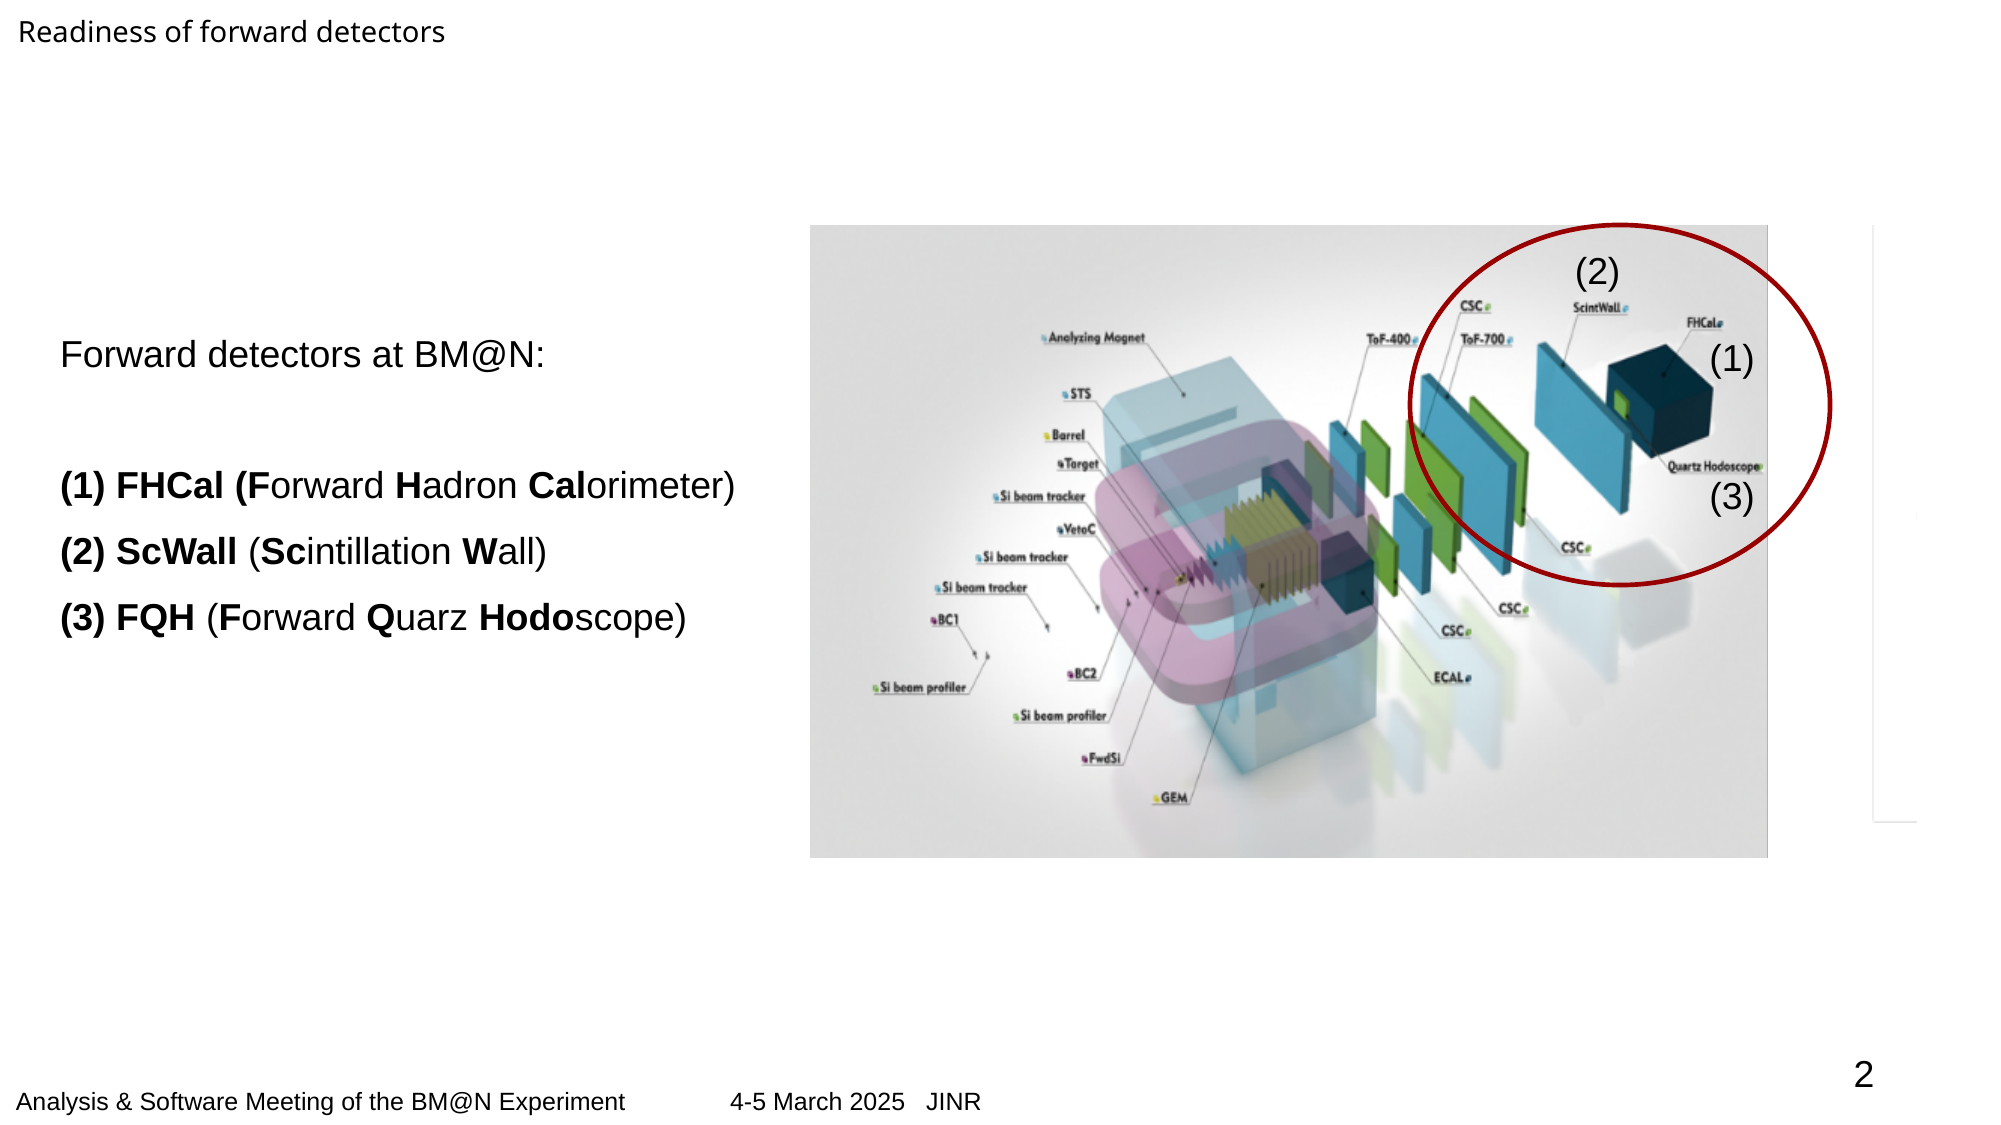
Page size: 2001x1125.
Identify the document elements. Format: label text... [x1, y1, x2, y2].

text_box (1) [1694, 329, 1771, 387]
text_box Analysis & Software Meeting of the BM@N Experiment 4-5 March 2025 JINR [1, 1080, 1096, 1124]
picture [1413, 228, 1827, 582]
text_box (3) [1694, 468, 1771, 526]
text_box Forward detectors at BM@N: (1) FHCal (Forward Hadron Calorimeter) (2) ScWall (Scintillation Wall) (3) FQH (Forward Quarz Hodoscope) [45, 314, 781, 654]
picture [810, 224, 1917, 858]
text_box Readiness of forward detectors [3, 4, 470, 63]
text_box <номер> [1847, 1046, 2001, 1116]
text_box (2) [1560, 243, 1636, 300]
